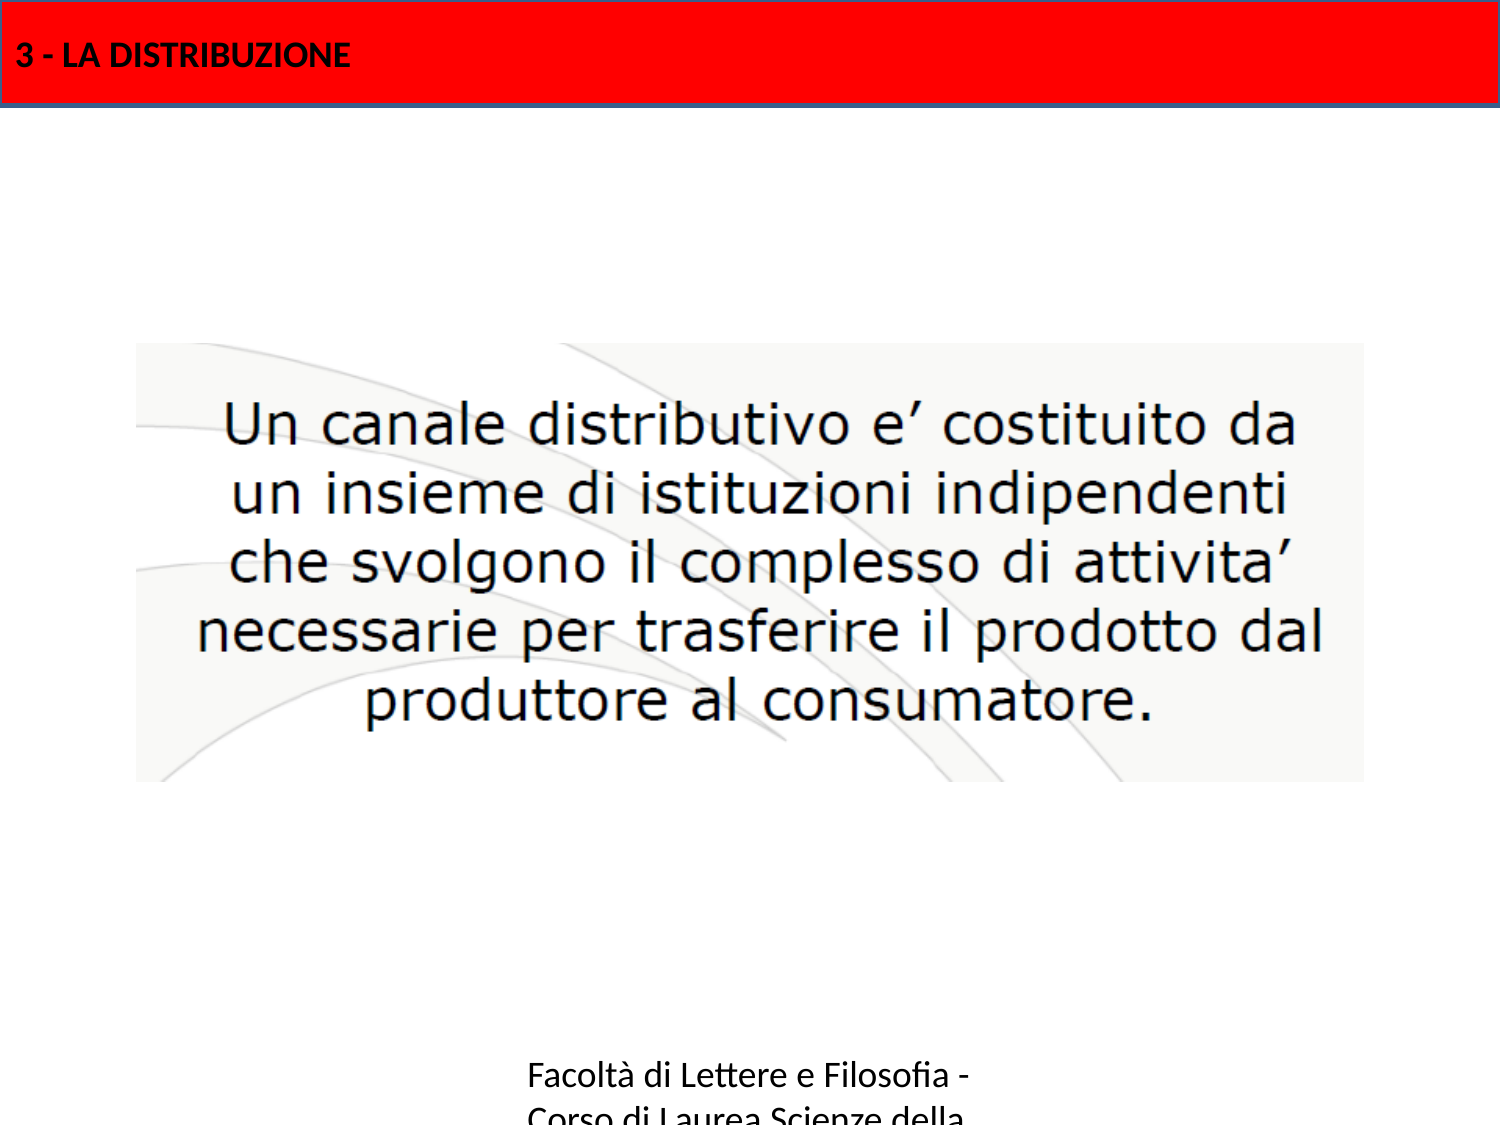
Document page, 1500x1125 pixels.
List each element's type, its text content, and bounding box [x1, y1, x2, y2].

picture [136, 343, 1364, 782]
text_box 3 - LA DISTRIBUZIONE [0, 0, 1500, 106]
footer Facoltà di Lettere e Filosofia - Corso di Laurea Scienze della Comunicazione – Economia e Gestione dell’impresa Gianluca Gariuolo [512, 1042, 988, 1103]
